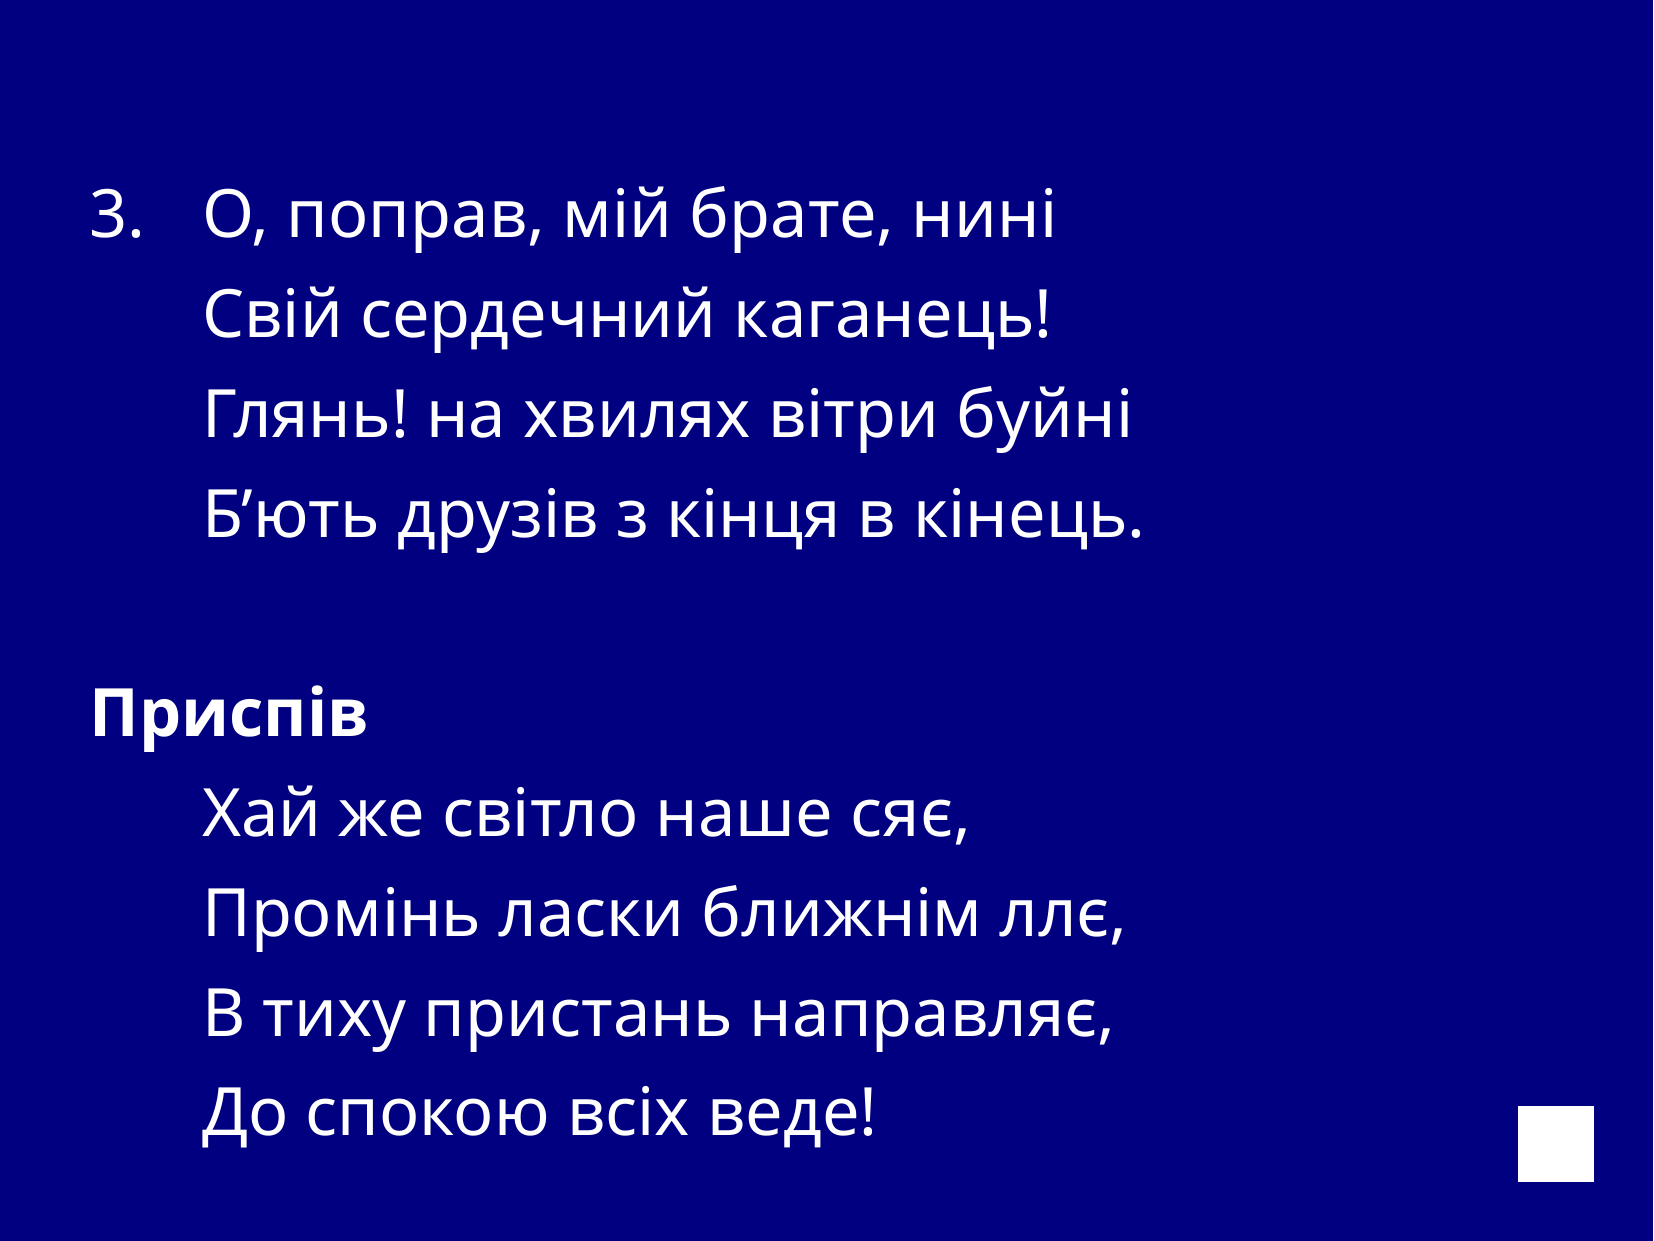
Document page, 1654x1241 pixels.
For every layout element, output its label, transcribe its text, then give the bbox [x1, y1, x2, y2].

text_box [1518, 1106, 1594, 1182]
text_box 3. О, поправ, мій брате, нині Свій сердечний каганець! Глянь! на хвилях вітри буйні Б’ють друзів з кінця в кінець. Приспів Хай же світло наше сяє, Промінь ласки ближнім ллє, В тиху пристань направляє, До спокою всіх веде! [75, 150, 1576, 1163]
